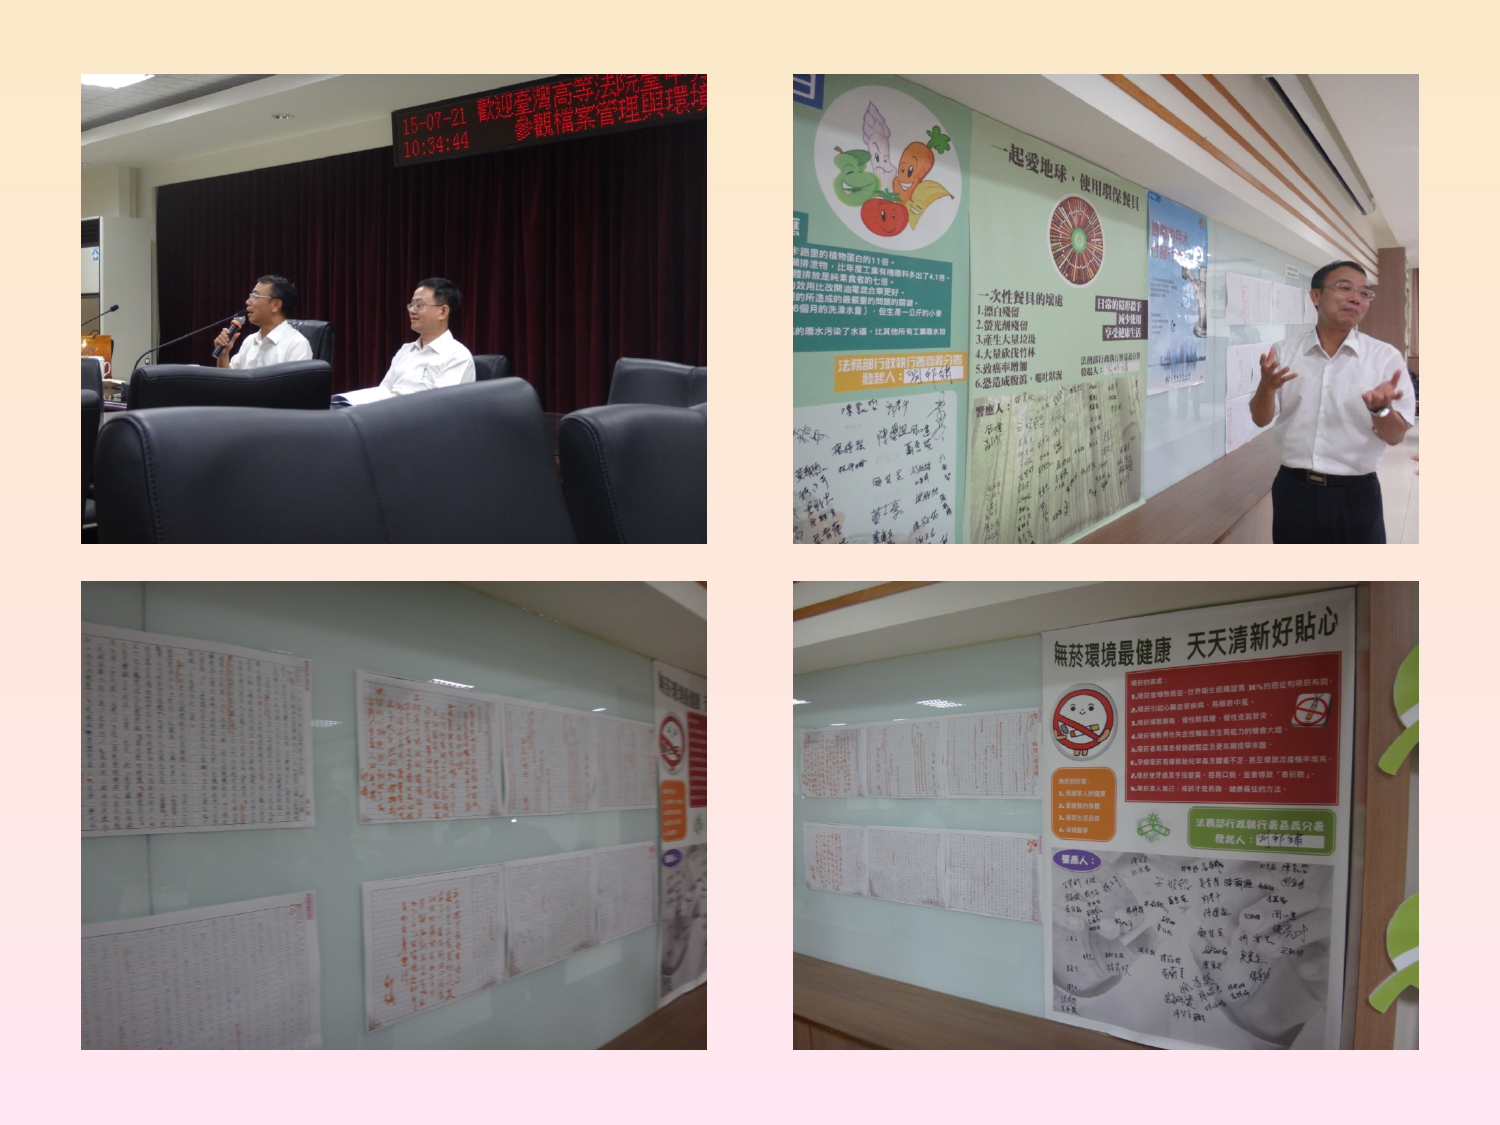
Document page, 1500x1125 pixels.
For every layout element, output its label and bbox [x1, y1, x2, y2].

picture [81, 75, 707, 544]
picture [81, 581, 707, 1051]
picture [793, 581, 1419, 1051]
picture [793, 75, 1419, 544]
